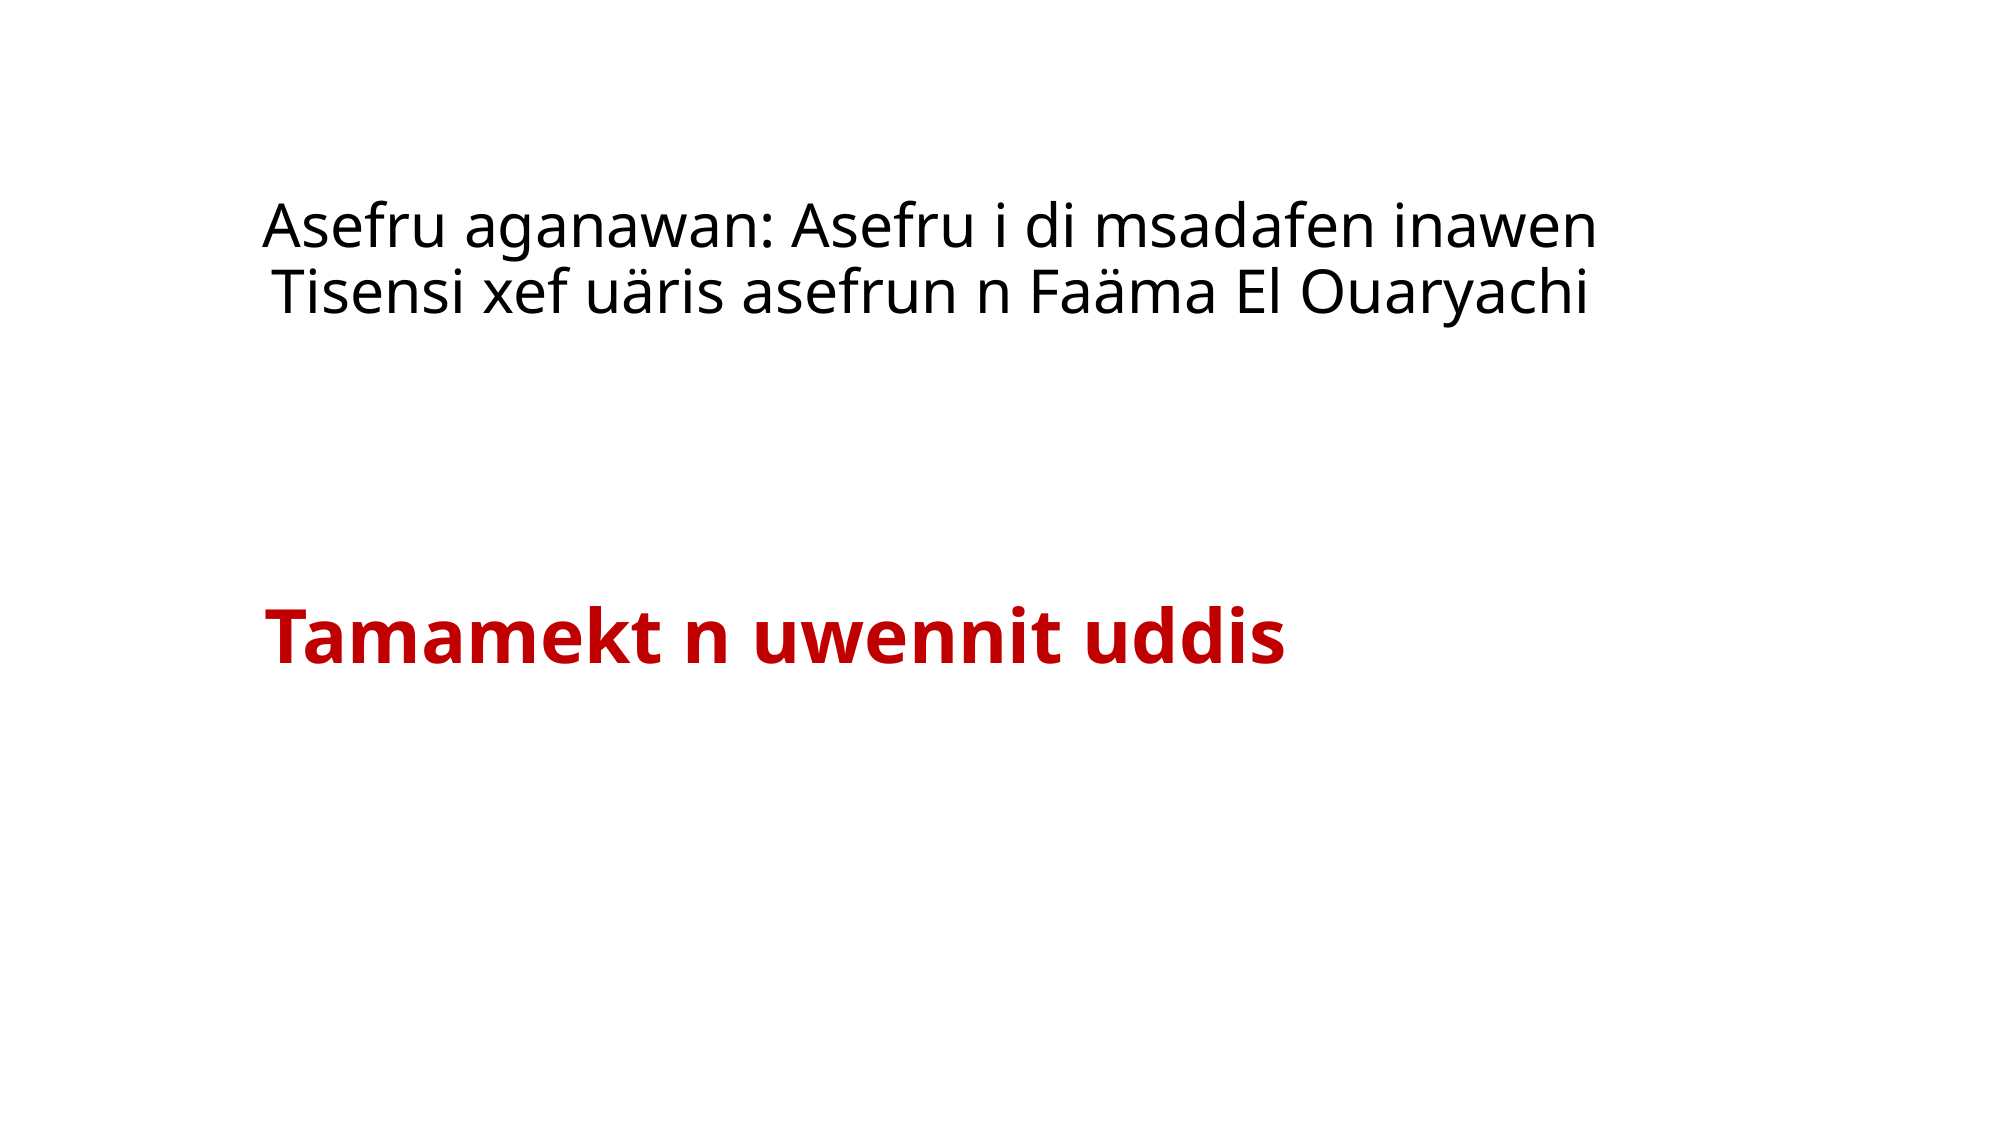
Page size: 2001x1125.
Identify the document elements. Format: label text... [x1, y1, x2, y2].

title Asefru aganawan: Asefru i di msadafen inawen Tisensi xef uäris asefrun n Faäma El Ouaryachi [113, 184, 1750, 407]
subtitle Tamamekt n uwennit uddis [249, 590, 1750, 863]
